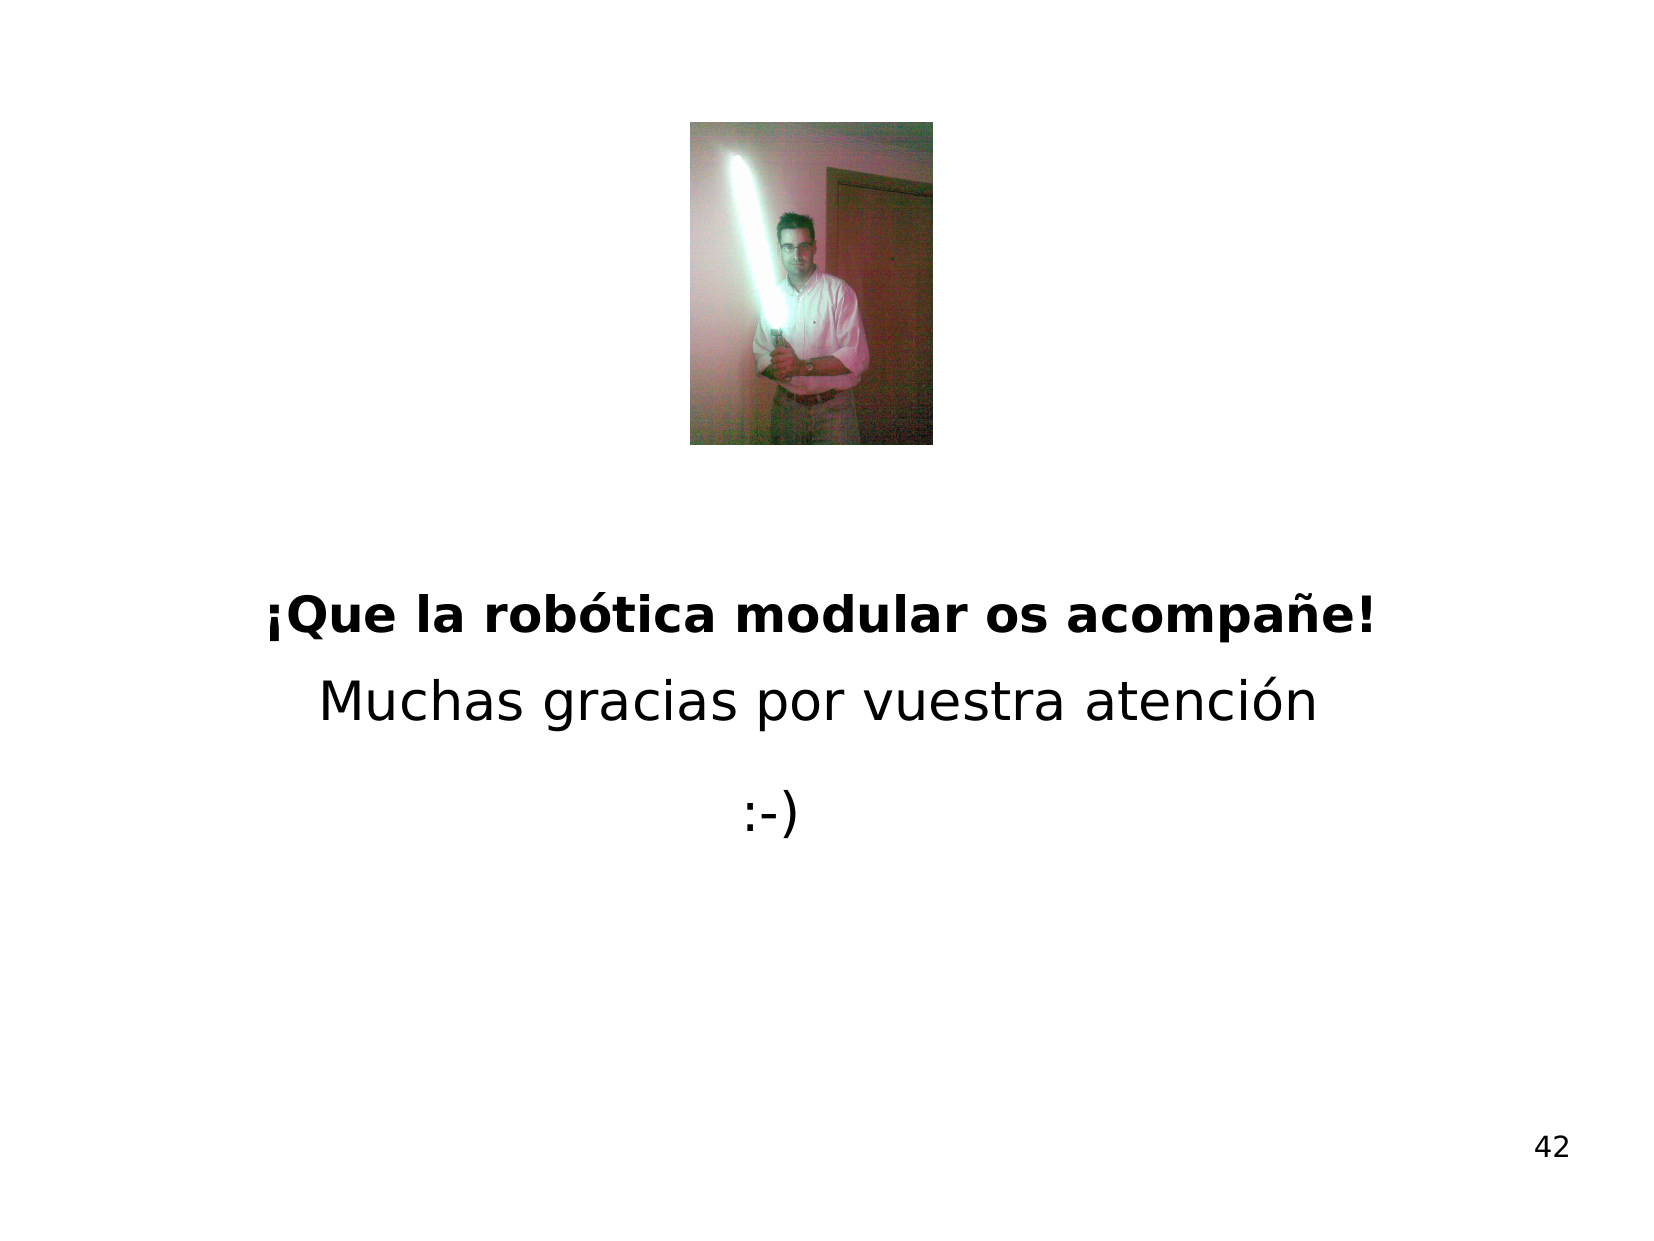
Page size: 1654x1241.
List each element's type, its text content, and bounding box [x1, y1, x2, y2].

text_box :-) [726, 773, 816, 852]
picture [690, 122, 933, 445]
text_box Muchas gracias por vuestra atención [303, 662, 1336, 741]
text_box ¡Que la robótica modular os acompañe! [248, 578, 1394, 652]
